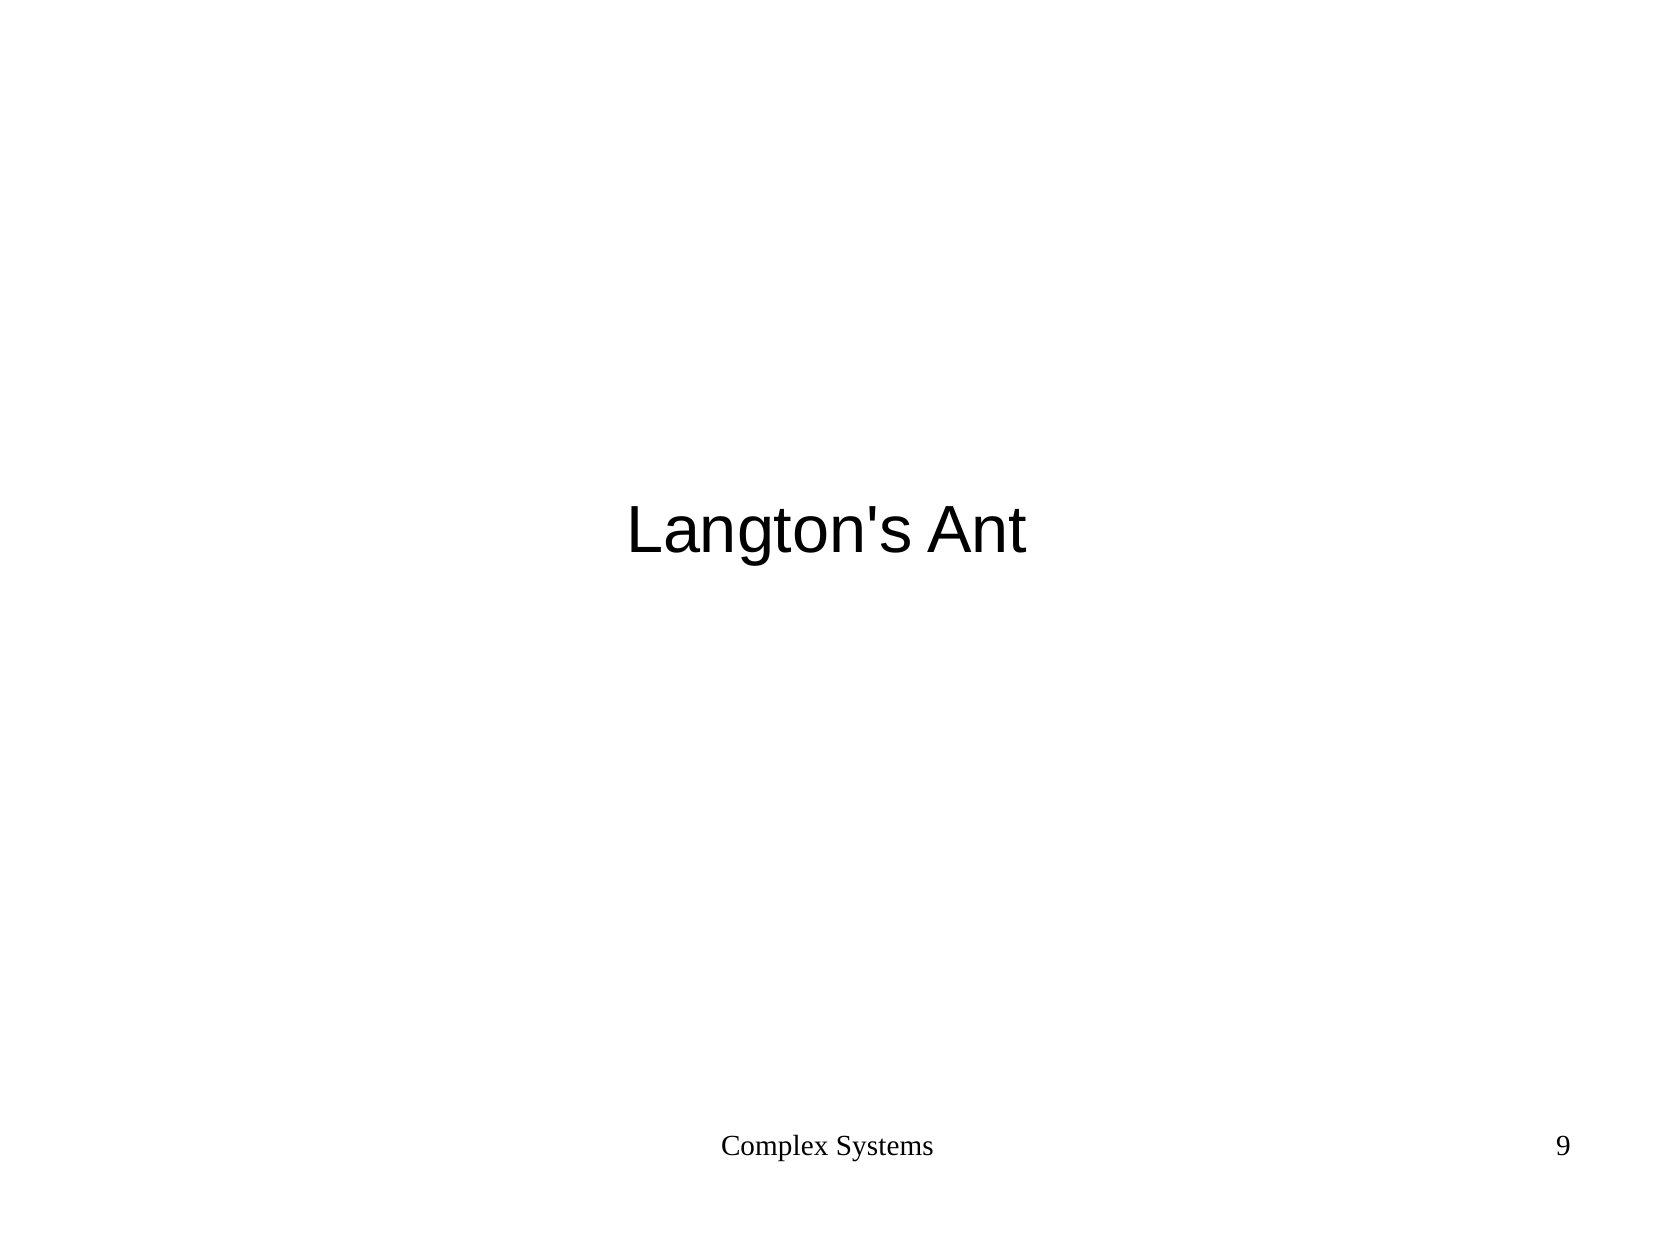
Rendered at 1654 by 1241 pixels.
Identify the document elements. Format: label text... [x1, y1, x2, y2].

subtitle Langton's Ant [82, 49, 1571, 1109]
